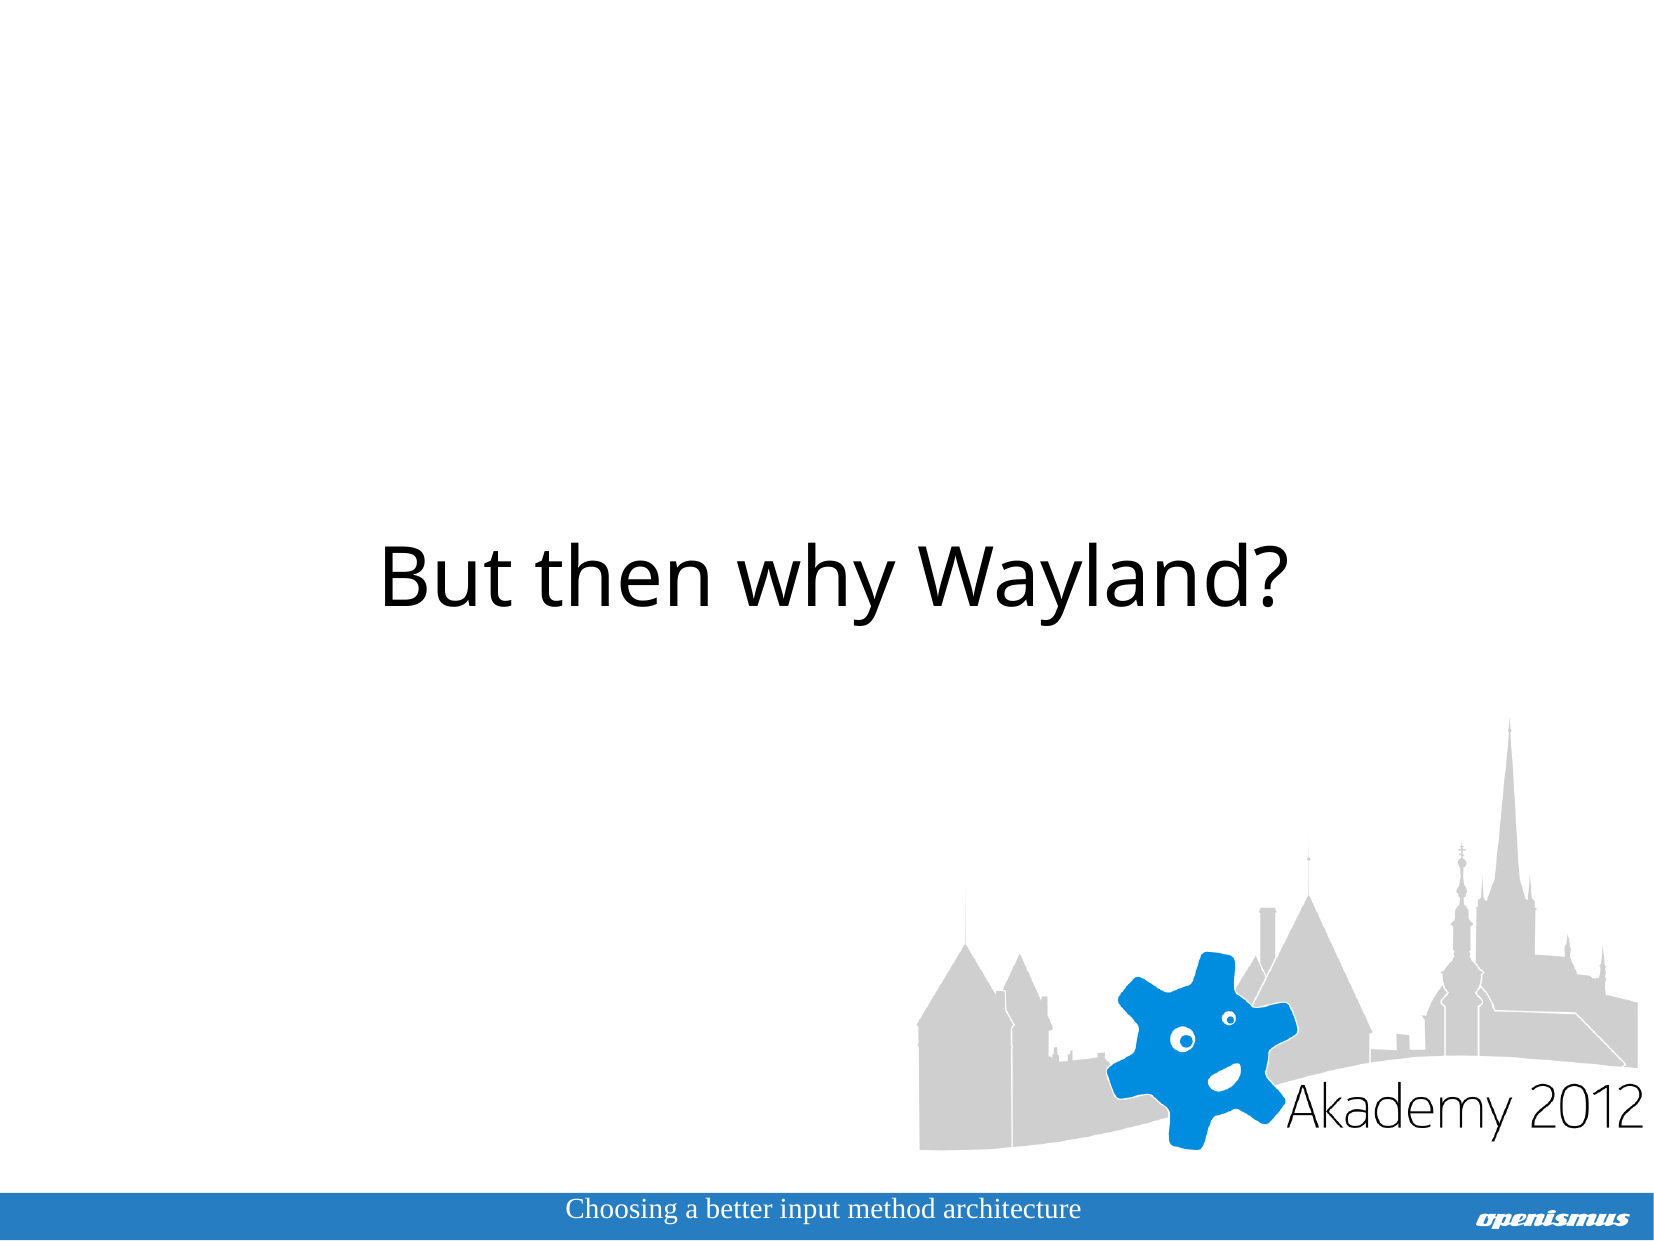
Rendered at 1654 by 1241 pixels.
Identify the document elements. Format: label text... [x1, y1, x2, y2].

picture [900, 660, 1647, 1187]
picture [1476, 1210, 1630, 1229]
text_box But then why Wayland? [80, 509, 1587, 618]
